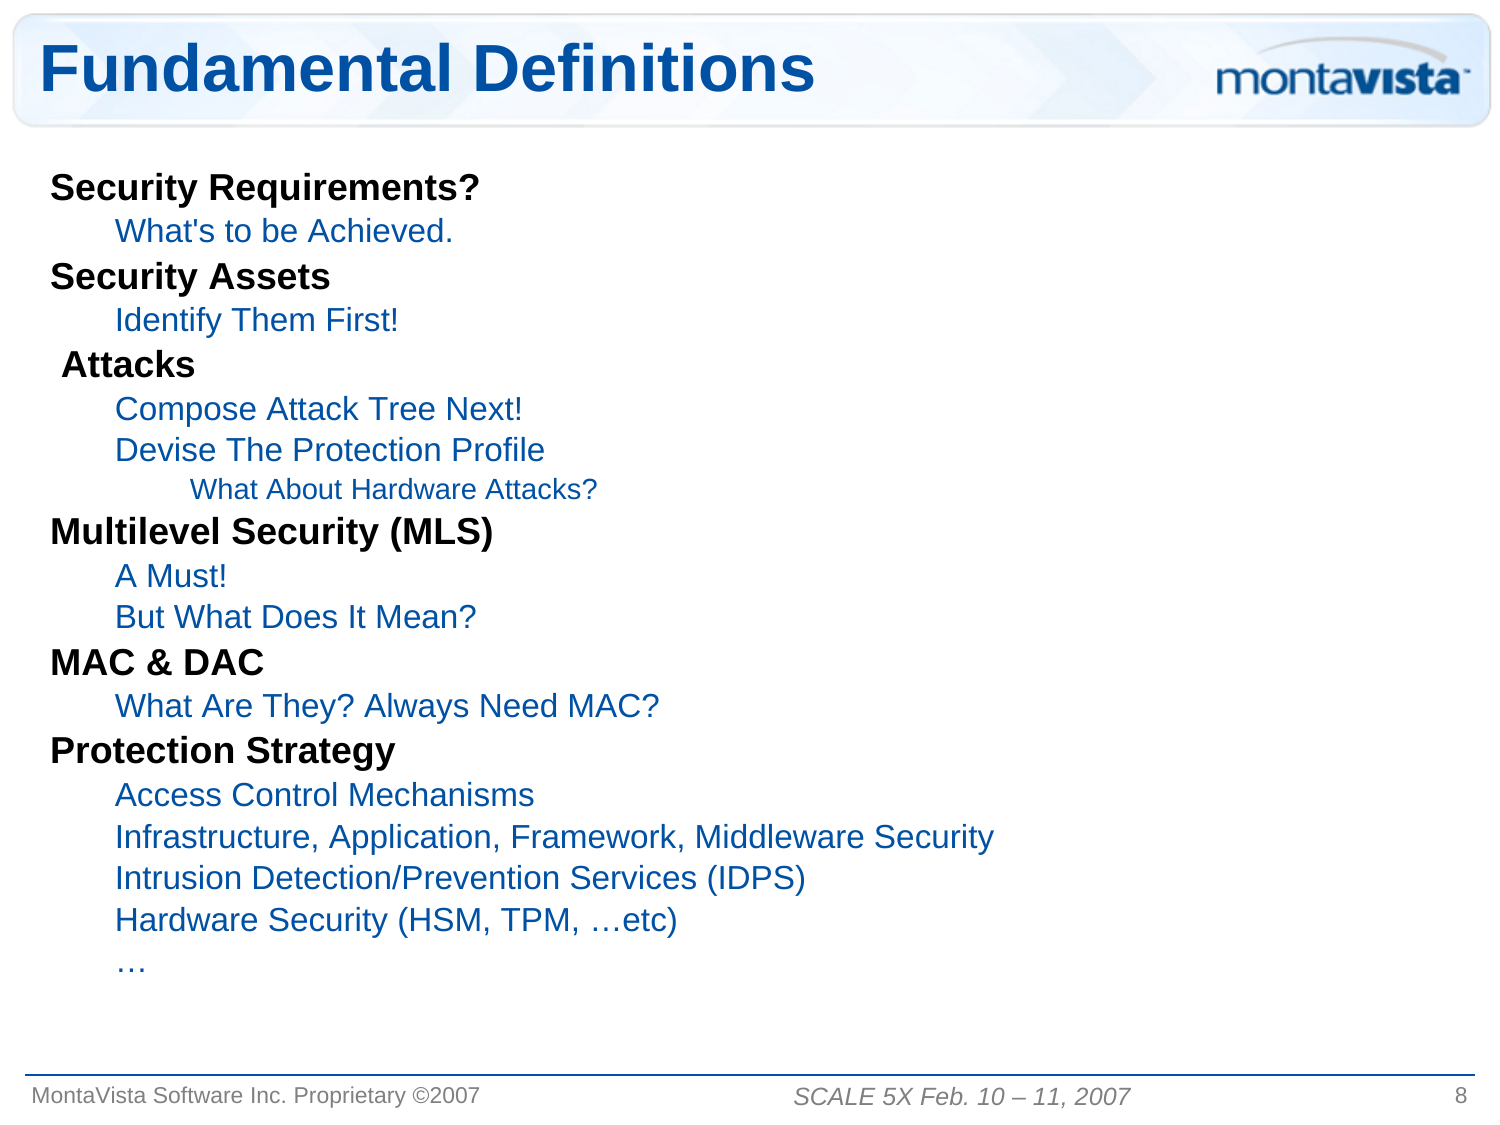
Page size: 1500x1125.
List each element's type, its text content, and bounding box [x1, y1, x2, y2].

list Security Requirements? What's to be Achieved. Security Assets Identify Them First! Attacks Compose Attack Tree Next! Devise The Protection Profile What About Hardware Attacks? Multilevel Security (MLS) A Must! But What Does It Mean? MAC & DAC What Are They? Always Need MAC? Protection Strategy Access Control Mechanisms Infrastructure, Application, Framework, Middleware Security Intrusion Detection/Prevention Services (IDPS) Hardware Security (HSM, TPM, …etc) … [24, 162, 1476, 1038]
title Fundamental Definitions [24, 12, 1200, 126]
